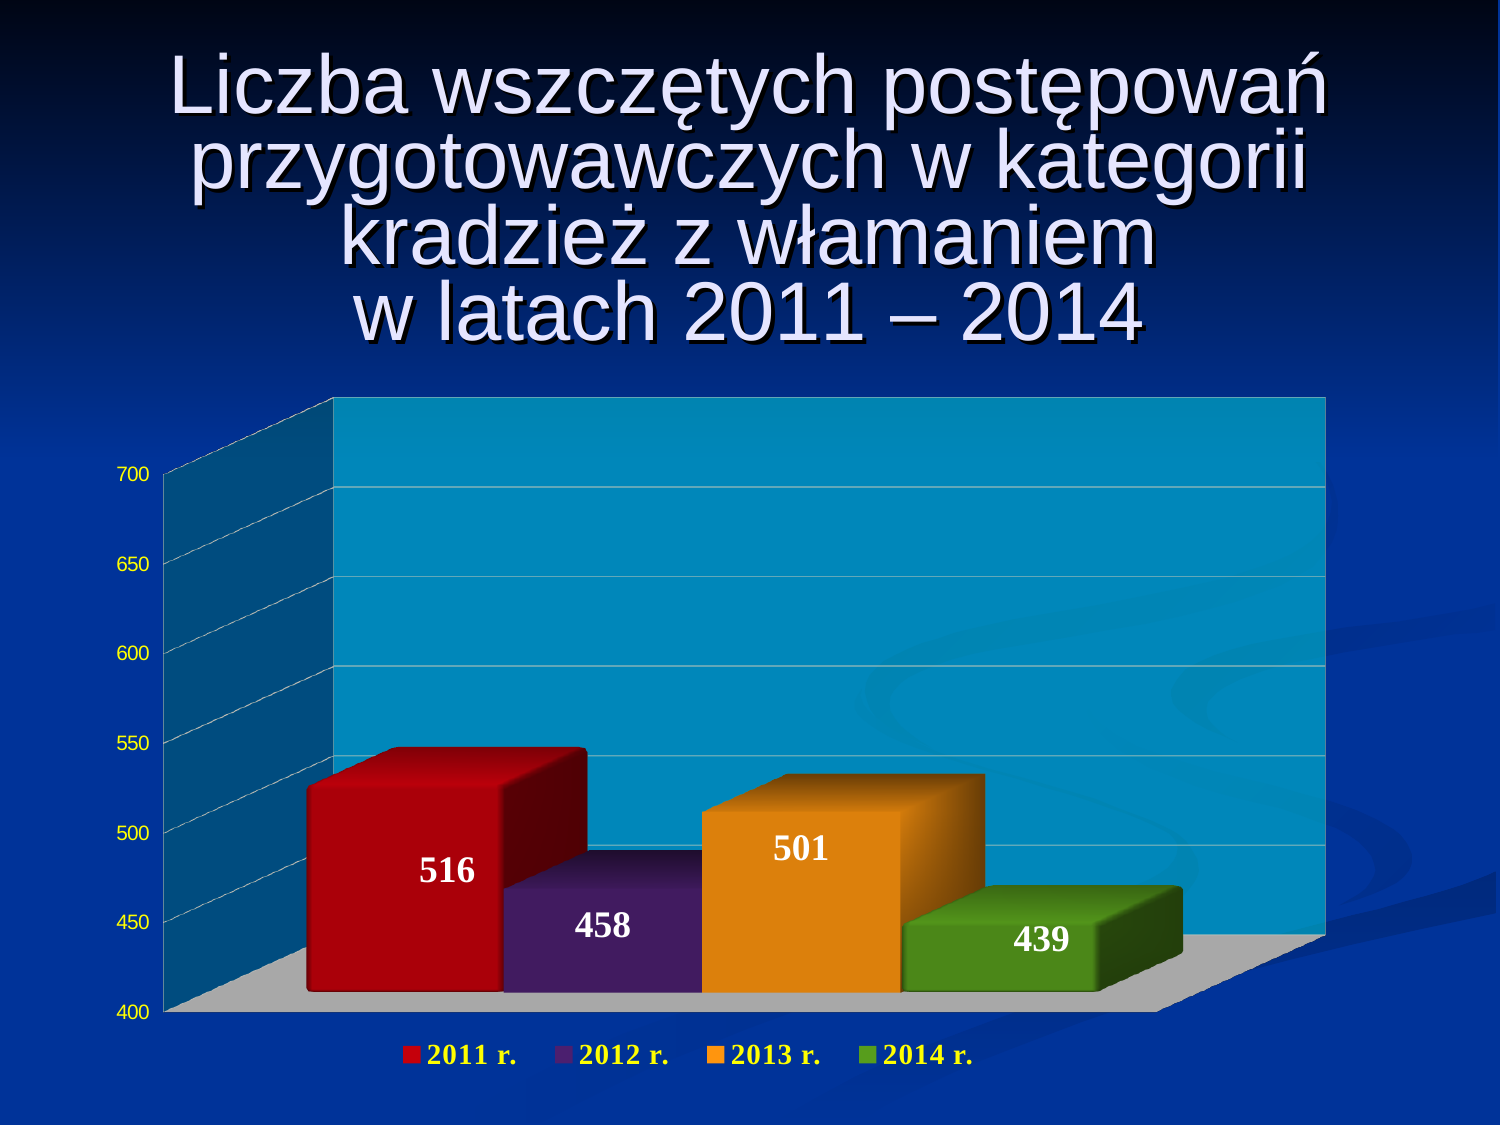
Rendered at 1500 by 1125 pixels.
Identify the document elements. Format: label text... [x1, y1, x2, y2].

chart [35, 366, 1406, 1125]
title Liczba wszczętych postępowań przygotowawczych w kategorii kradzież z włamaniem w latach 2011 – 2014 [75, 48, 1424, 284]
